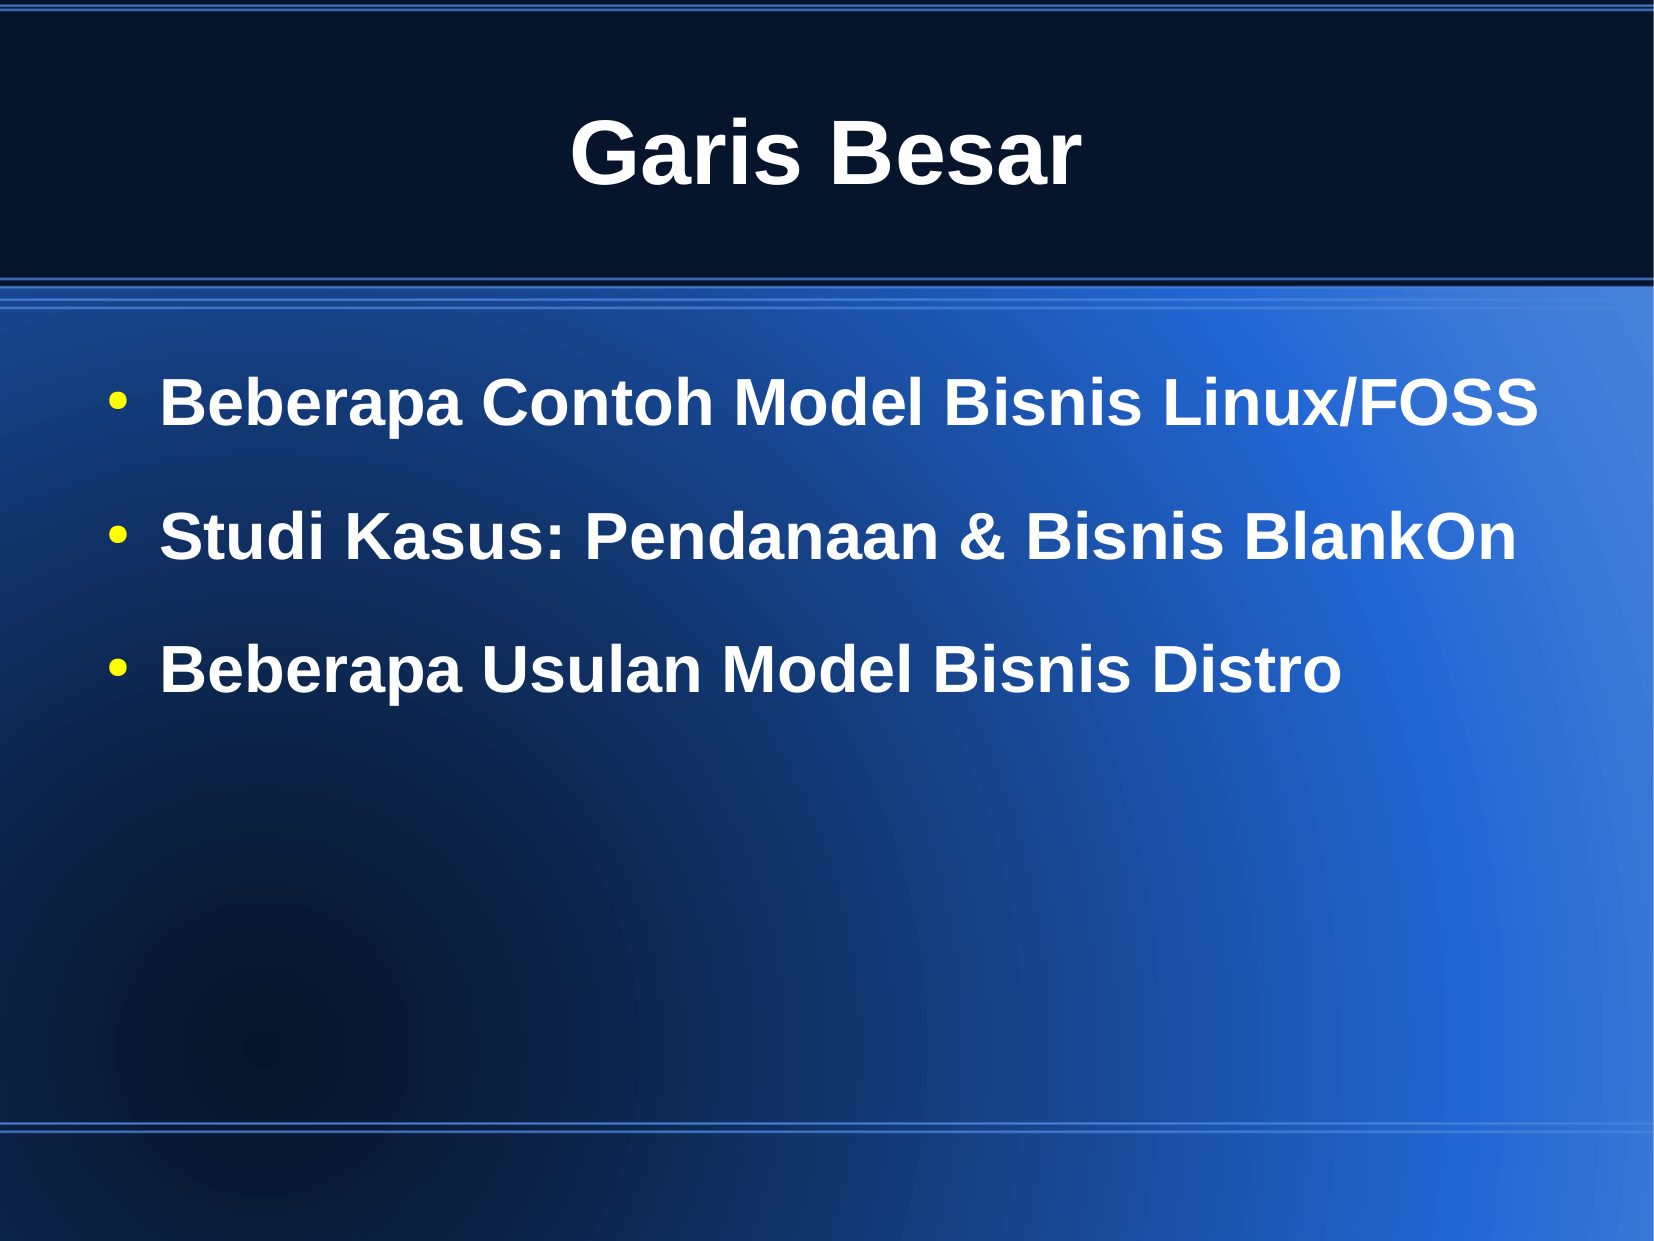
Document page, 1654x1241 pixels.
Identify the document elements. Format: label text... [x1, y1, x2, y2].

title Garis Besar [82, 49, 1571, 257]
list Beberapa Contoh Model Bisnis Linux/FOSS Studi Kasus: Pendanaan & Bisnis BlankOn Beberapa Usulan Model Bisnis Distro [88, 364, 1570, 1147]
picture [0, 0, 1654, 1241]
